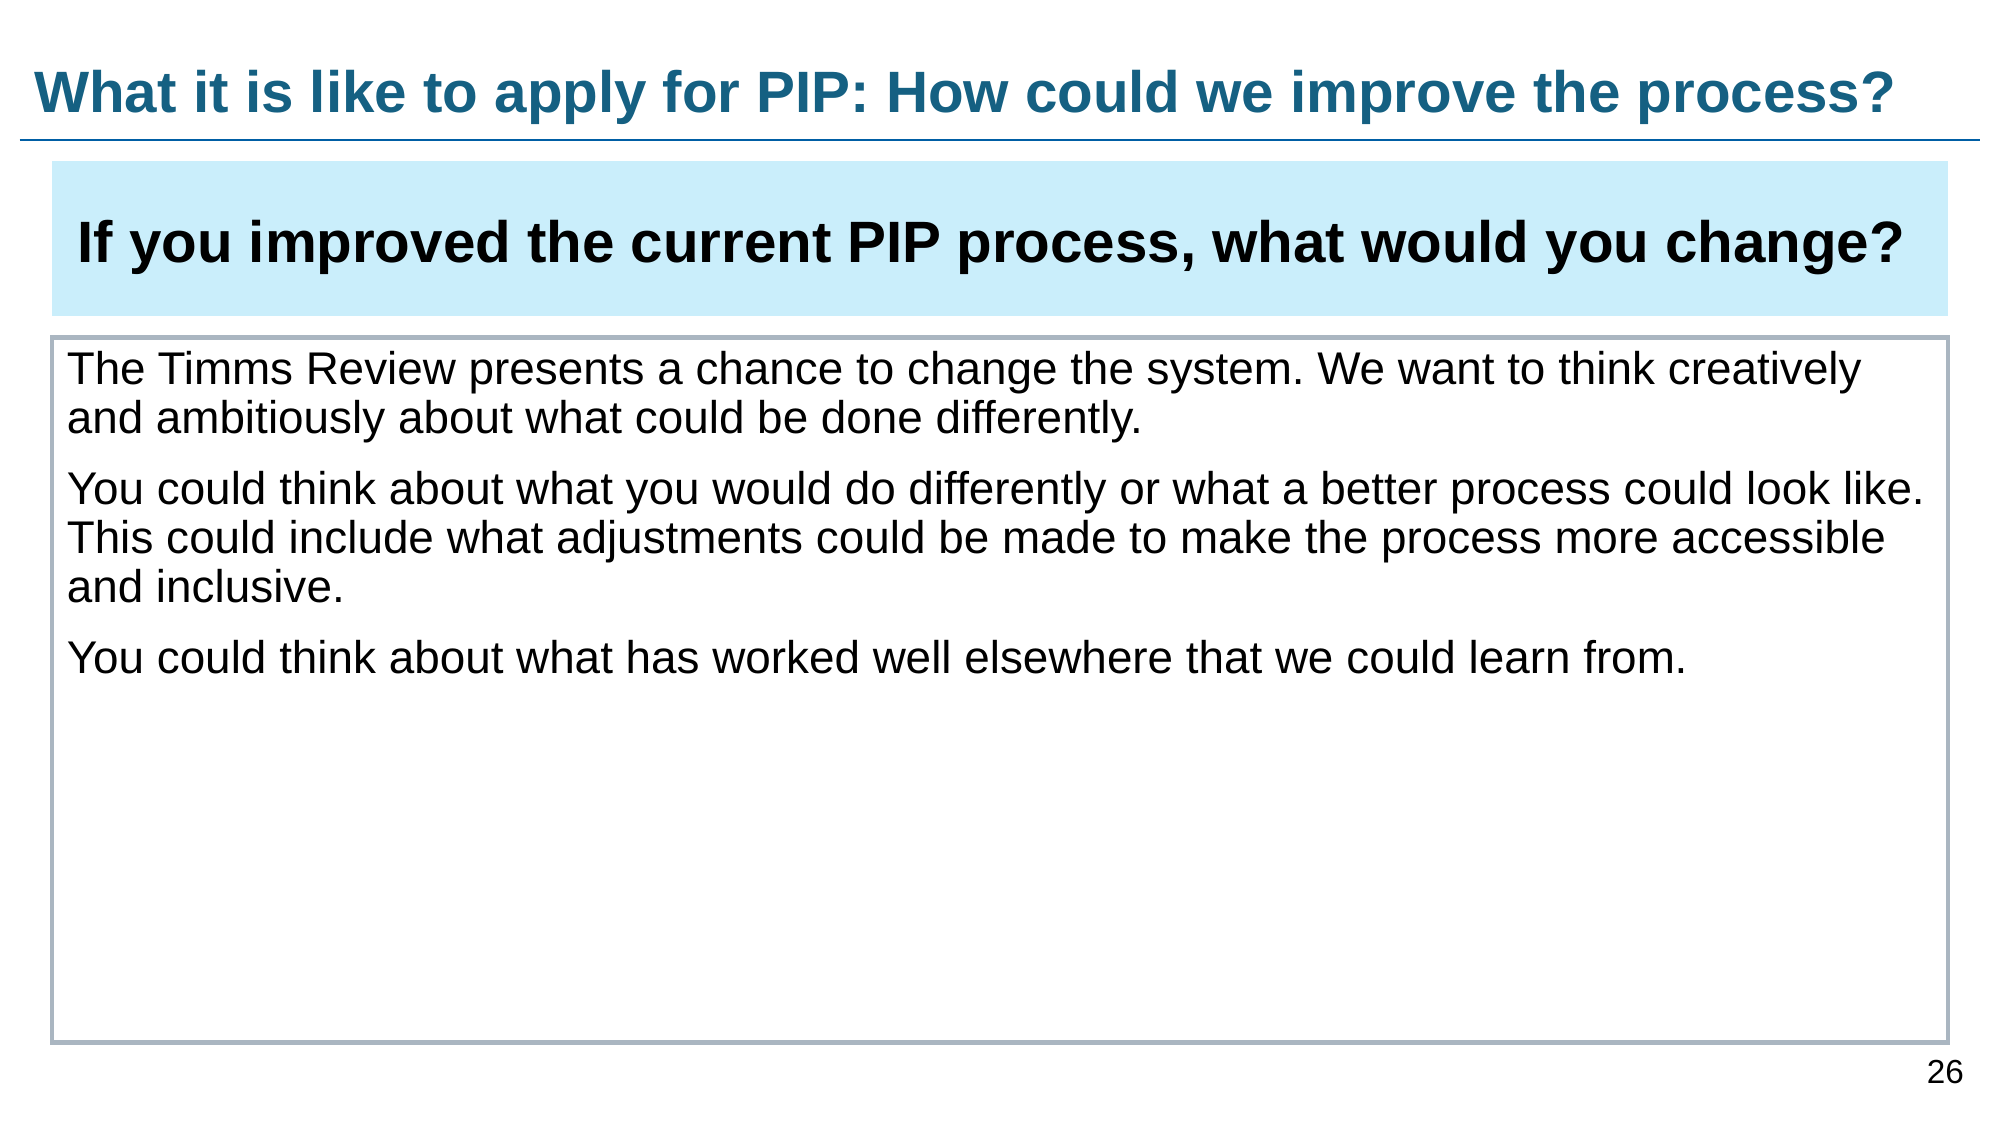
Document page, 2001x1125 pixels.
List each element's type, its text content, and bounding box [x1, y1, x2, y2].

title What it is like to apply for PIP: How could we improve the process? [19, 47, 1981, 141]
text_box The Timms Review presents a chance to change the system. We want to think creatively and ambitiously about what could be done differently. You could think about what you would do differently or what a better process could look like. This could include what adjustments could be made to make the process more accessible and inclusive. You could think about what has worked well elsewhere that we could learn from. [51, 337, 1949, 1043]
text_box If you improved the current PIP process, what would you change? [52, 161, 1948, 316]
text_box [1911, 1042, 1983, 1103]
